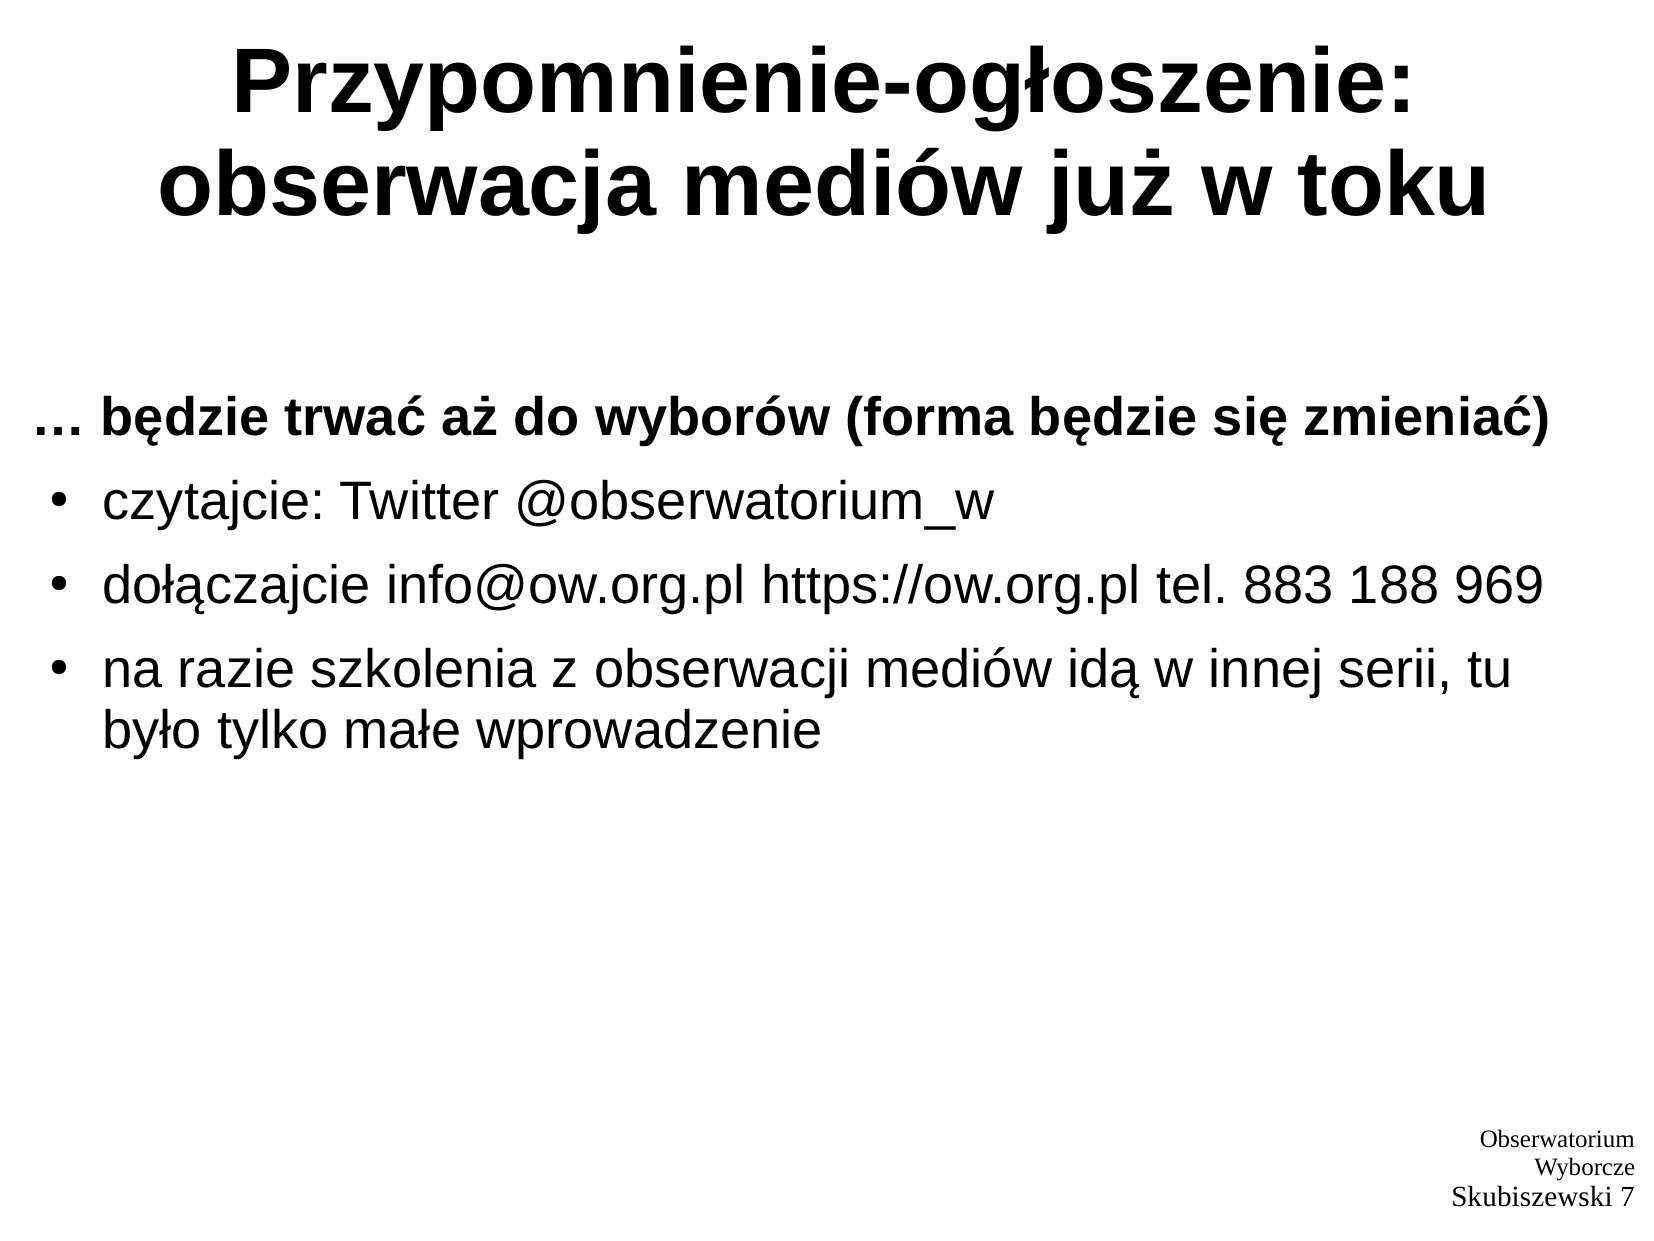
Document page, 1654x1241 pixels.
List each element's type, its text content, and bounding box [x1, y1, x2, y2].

title Przypomnienie-ogłoszenie: obserwacja mediów już w toku [15, 30, 1636, 361]
list … będzie trwać aż do wyborów (forma będzie się zmieniać) czytajcie: Twitter @obserwatorium_w dołączajcie info@ow.org.pl https://ow.org.pl tel. 883 188 969 na razie szkolenia z obserwacji mediów idą w innej serii, tu było tylko małe wprowadzenie [31, 386, 1622, 1201]
